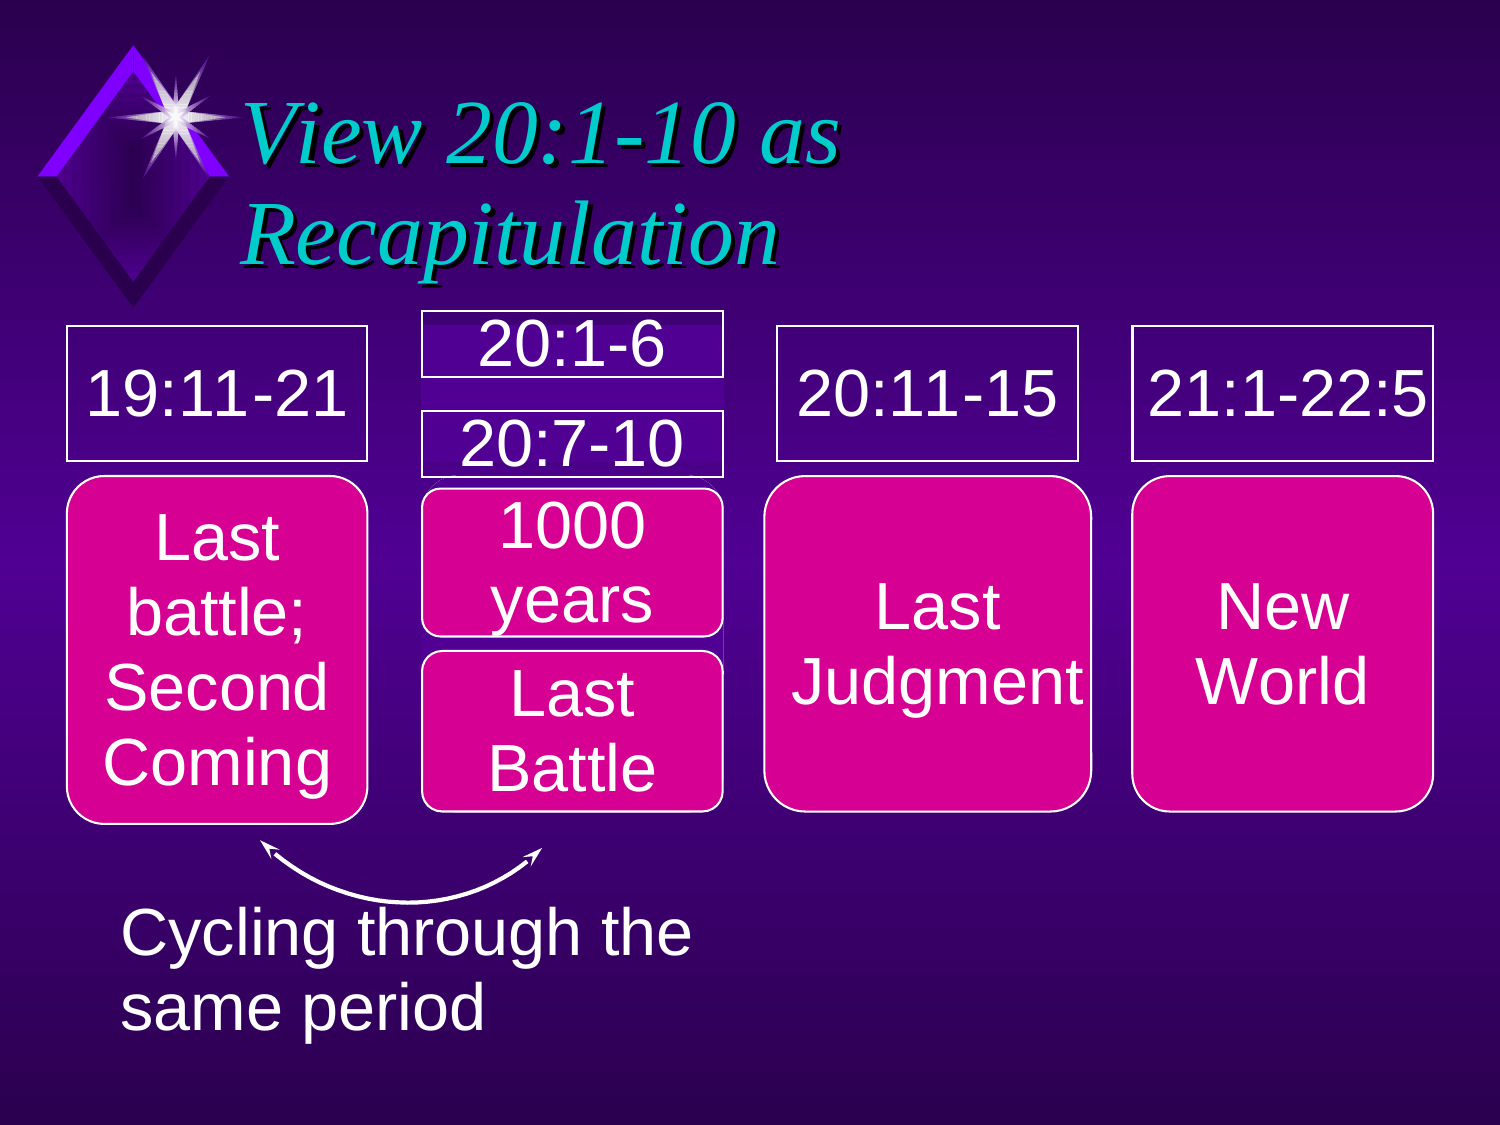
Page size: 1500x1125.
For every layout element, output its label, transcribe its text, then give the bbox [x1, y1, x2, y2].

text_box 20:7-10 [422, 410, 723, 477]
text_box New World [1132, 476, 1434, 812]
text_box 20:11-15 [777, 325, 1078, 462]
text_box [422, 377, 723, 410]
text_box Last Judgment [764, 476, 1092, 812]
title View 20:1-10 as Recapitulation [224, 73, 1388, 293]
text_box 1000 years [422, 488, 723, 637]
text_box Last Battle [422, 650, 723, 812]
text_box 19:11-21 [66, 325, 368, 462]
text_box [422, 623, 723, 666]
text_box Last battle; Second Coming [66, 475, 368, 824]
text_box 21:1-22:5 [1132, 325, 1434, 462]
text_box 20:1-6 [422, 310, 723, 377]
text_box [428, 477, 717, 493]
text_box Cycling through the same period [105, 887, 724, 1053]
